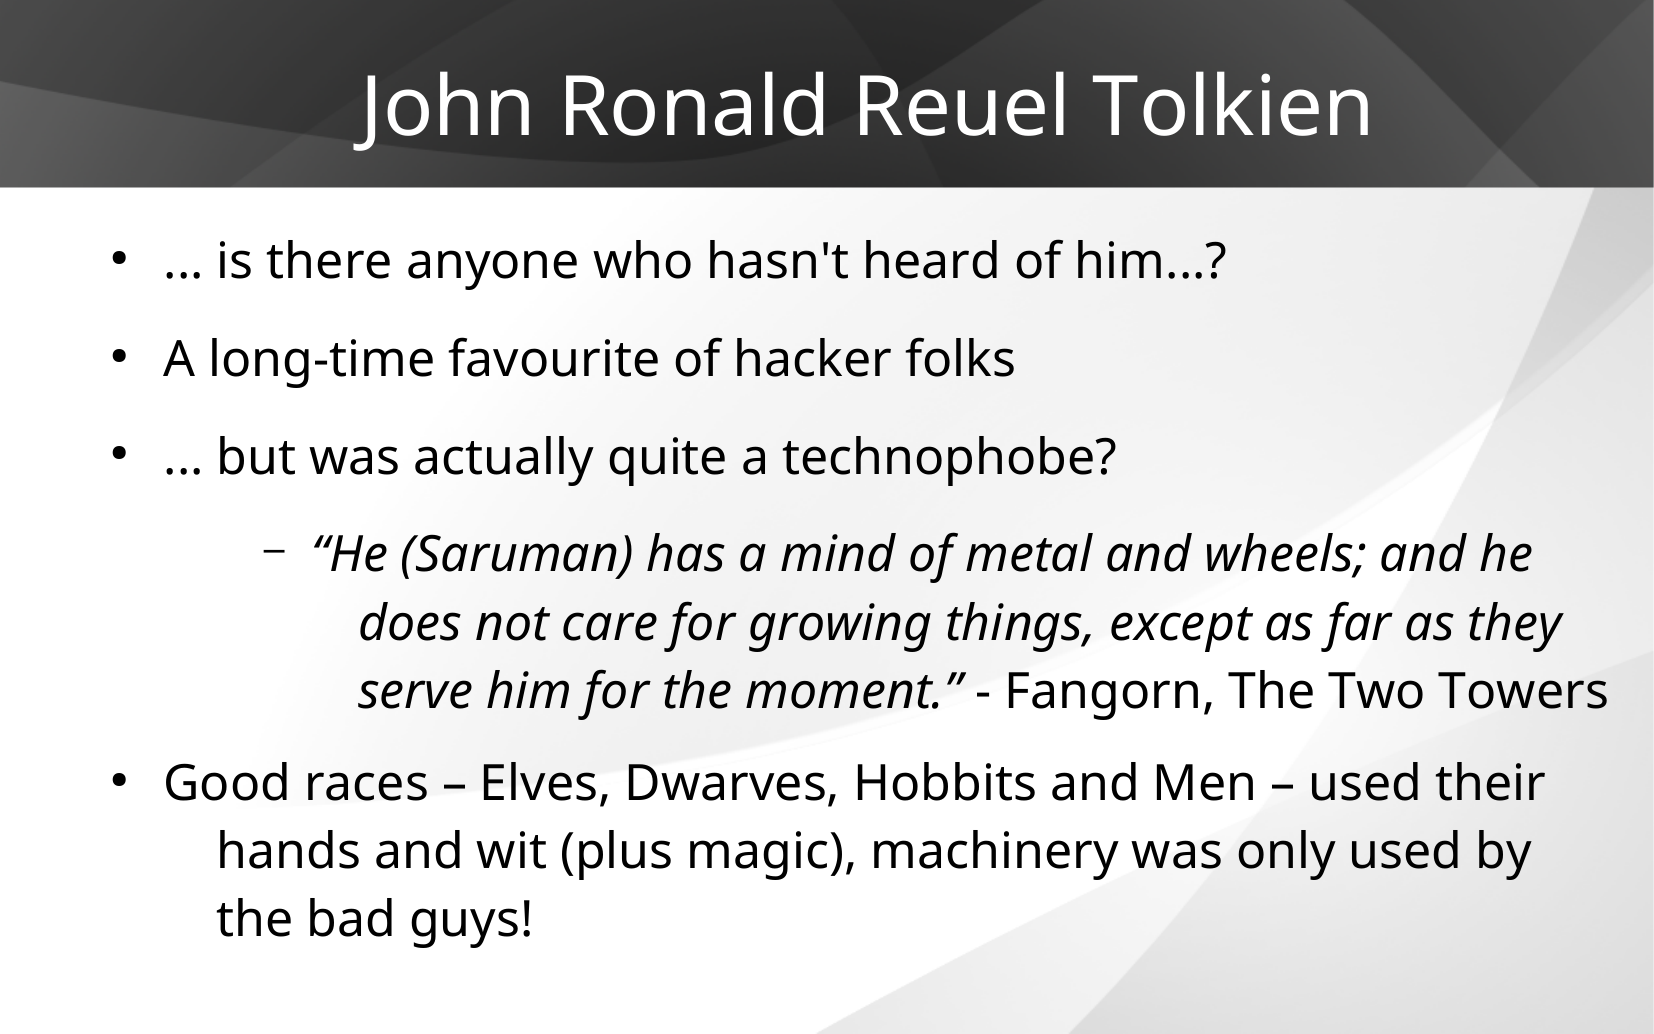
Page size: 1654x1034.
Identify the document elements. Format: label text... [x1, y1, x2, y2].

picture [0, 0, 1654, 1034]
list ... is there anyone who hasn't heard of him...? A long-time favourite of hacker folks ... but was actually quite a technophobe? “He (Saruman) has a mind of metal and wheels; and he does not care for growing things, except as far as they serve him for the moment.” - Fangorn, The Two Towers Good races – Elves, Dwarves, Hobbits and Men – used their hands and wit (plus magic), machinery was only used by the bad guys! [75, 225, 1613, 1013]
title John Ronald Reuel Tolkien [124, 0, 1613, 208]
